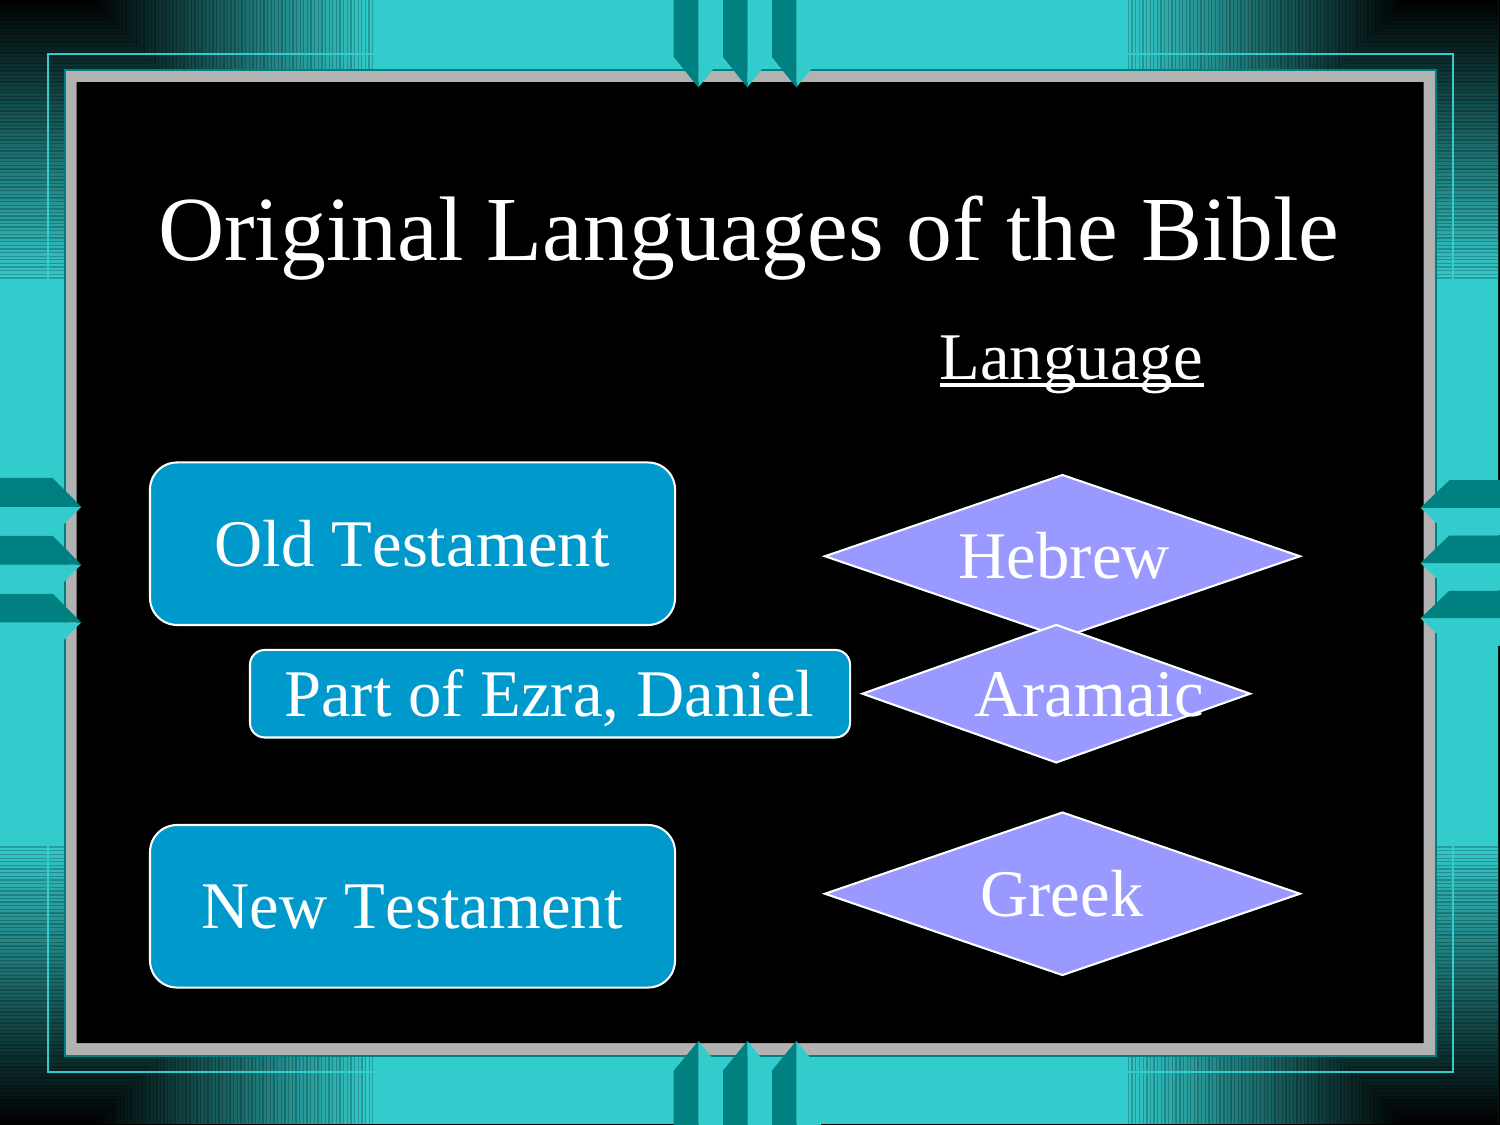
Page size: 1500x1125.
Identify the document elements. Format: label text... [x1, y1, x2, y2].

text_box Aramaic [862, 624, 1251, 763]
text_box Language [924, 312, 1363, 402]
text_box Part of Ezra, Daniel [249, 649, 851, 738]
title Original Languages of the Bible [112, 99, 1388, 288]
text_box Greek [824, 812, 1300, 976]
text_box New Testament [150, 825, 676, 988]
text_box Hebrew [824, 474, 1300, 632]
text_box Old Testament [150, 462, 676, 625]
